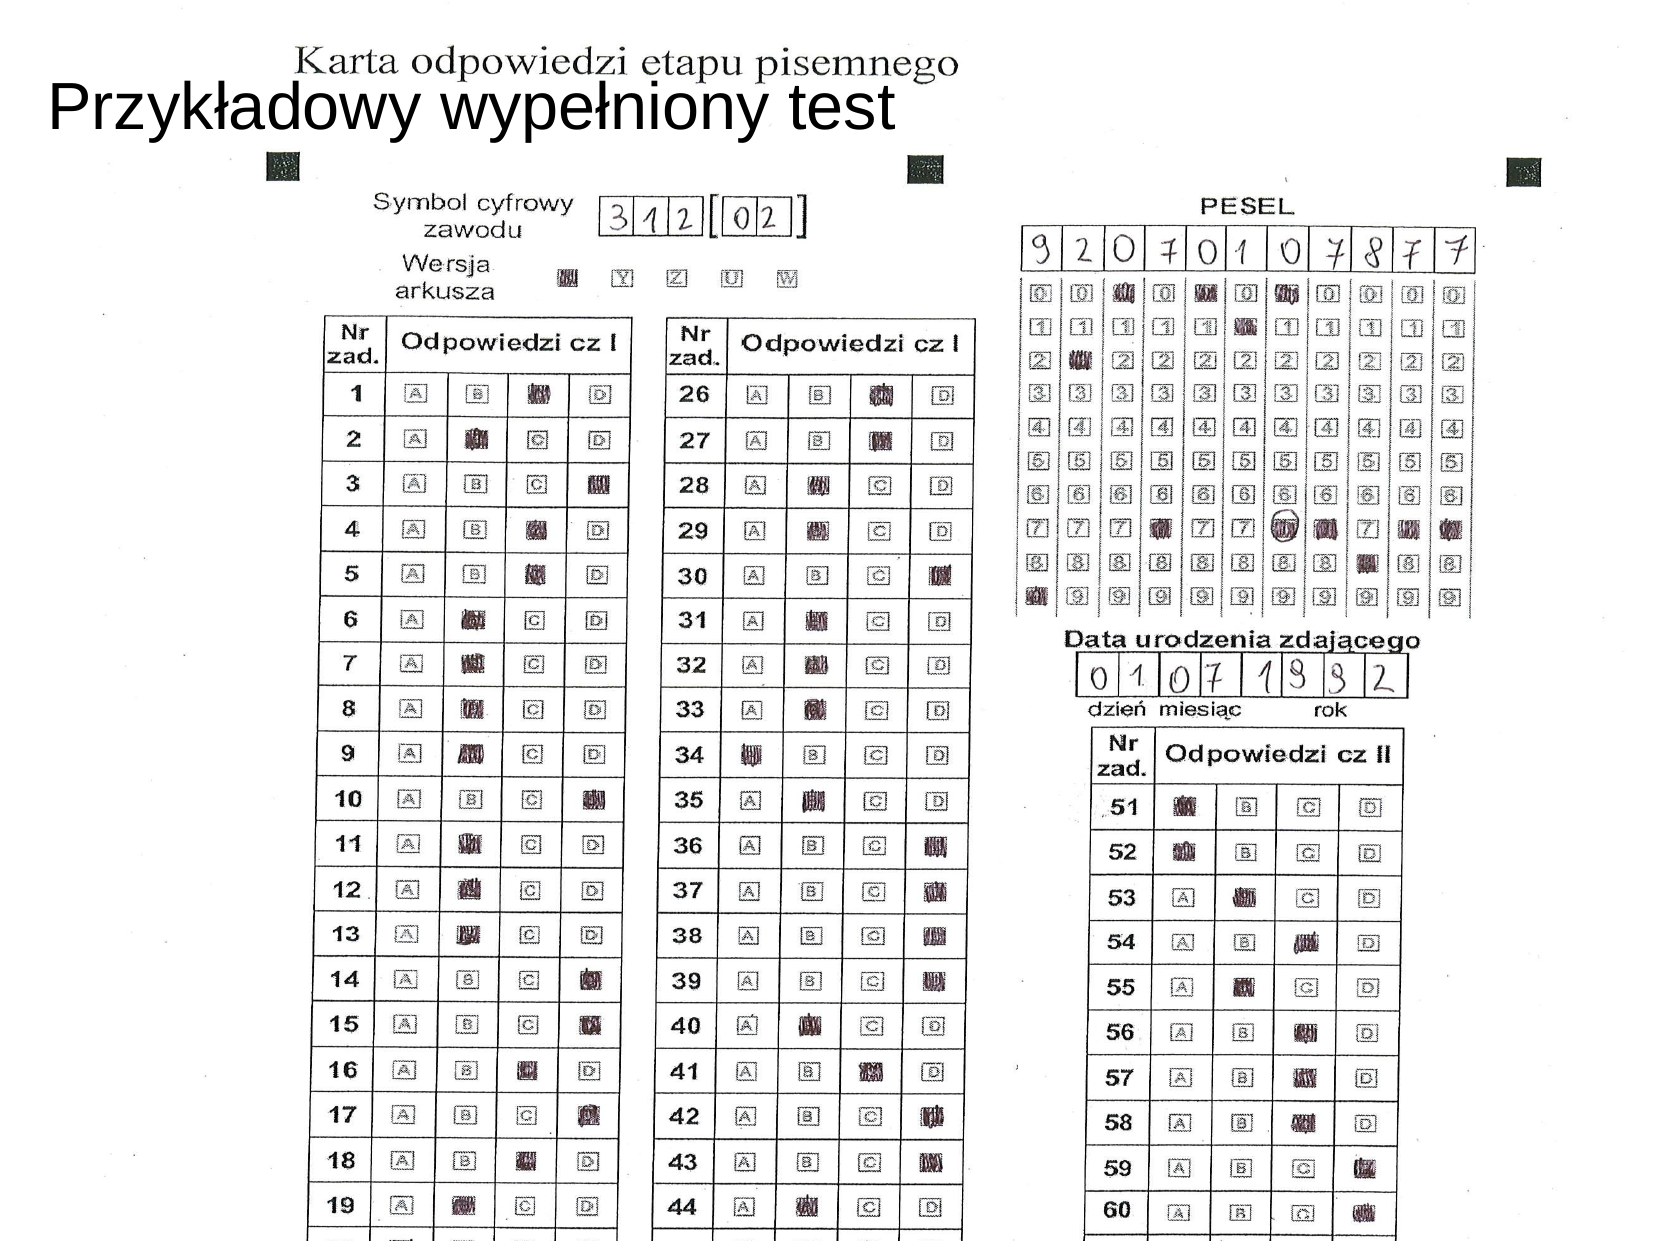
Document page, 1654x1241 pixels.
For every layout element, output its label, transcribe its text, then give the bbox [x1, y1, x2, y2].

picture [82, 0, 1642, 1241]
subtitle Przykładowy wypełniony test [47, 36, 1465, 178]
